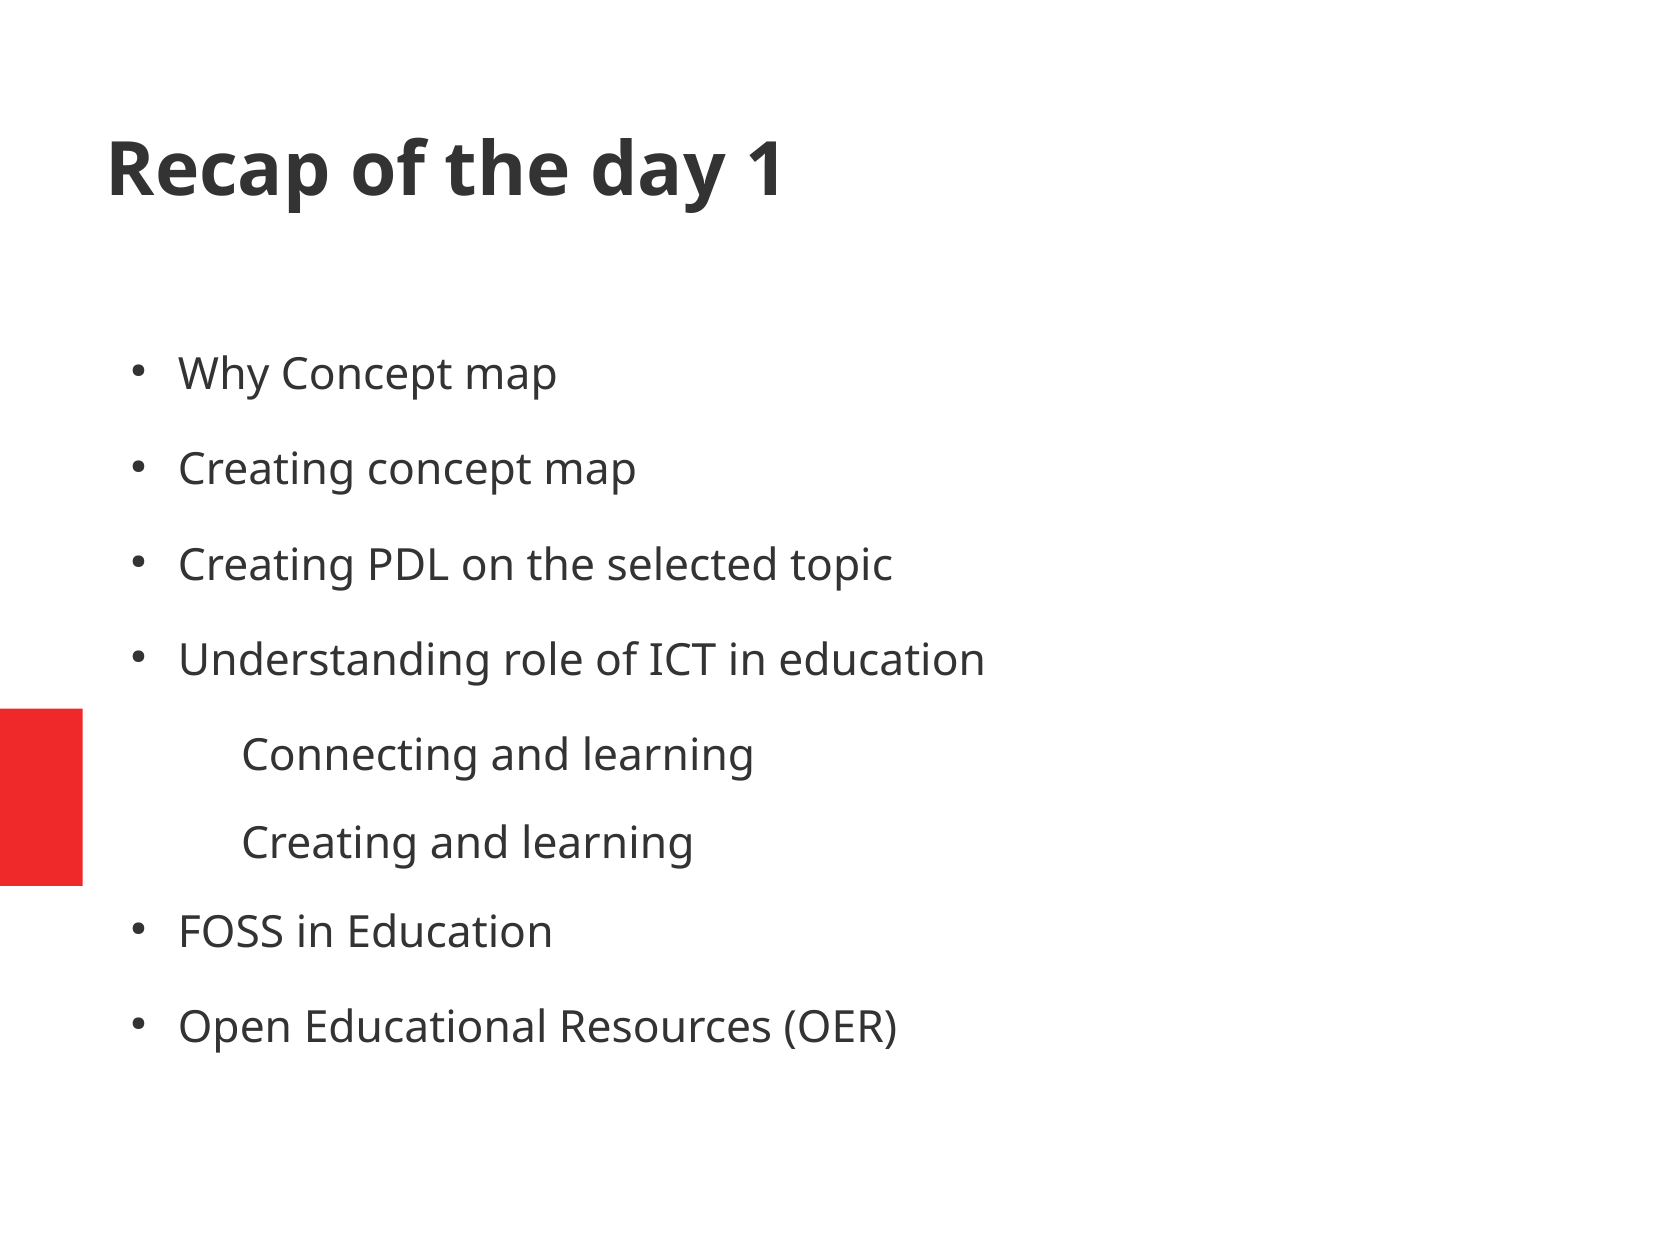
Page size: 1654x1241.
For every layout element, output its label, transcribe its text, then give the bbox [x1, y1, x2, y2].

title Recap of the day 1 [105, 90, 1512, 242]
list Why Concept map Creating concept map Creating PDL on the selected topic Understanding role of ICT in education Connecting and learning Creating and learning FOSS in Education Open Educational Resources (OER) [114, 342, 1521, 1062]
